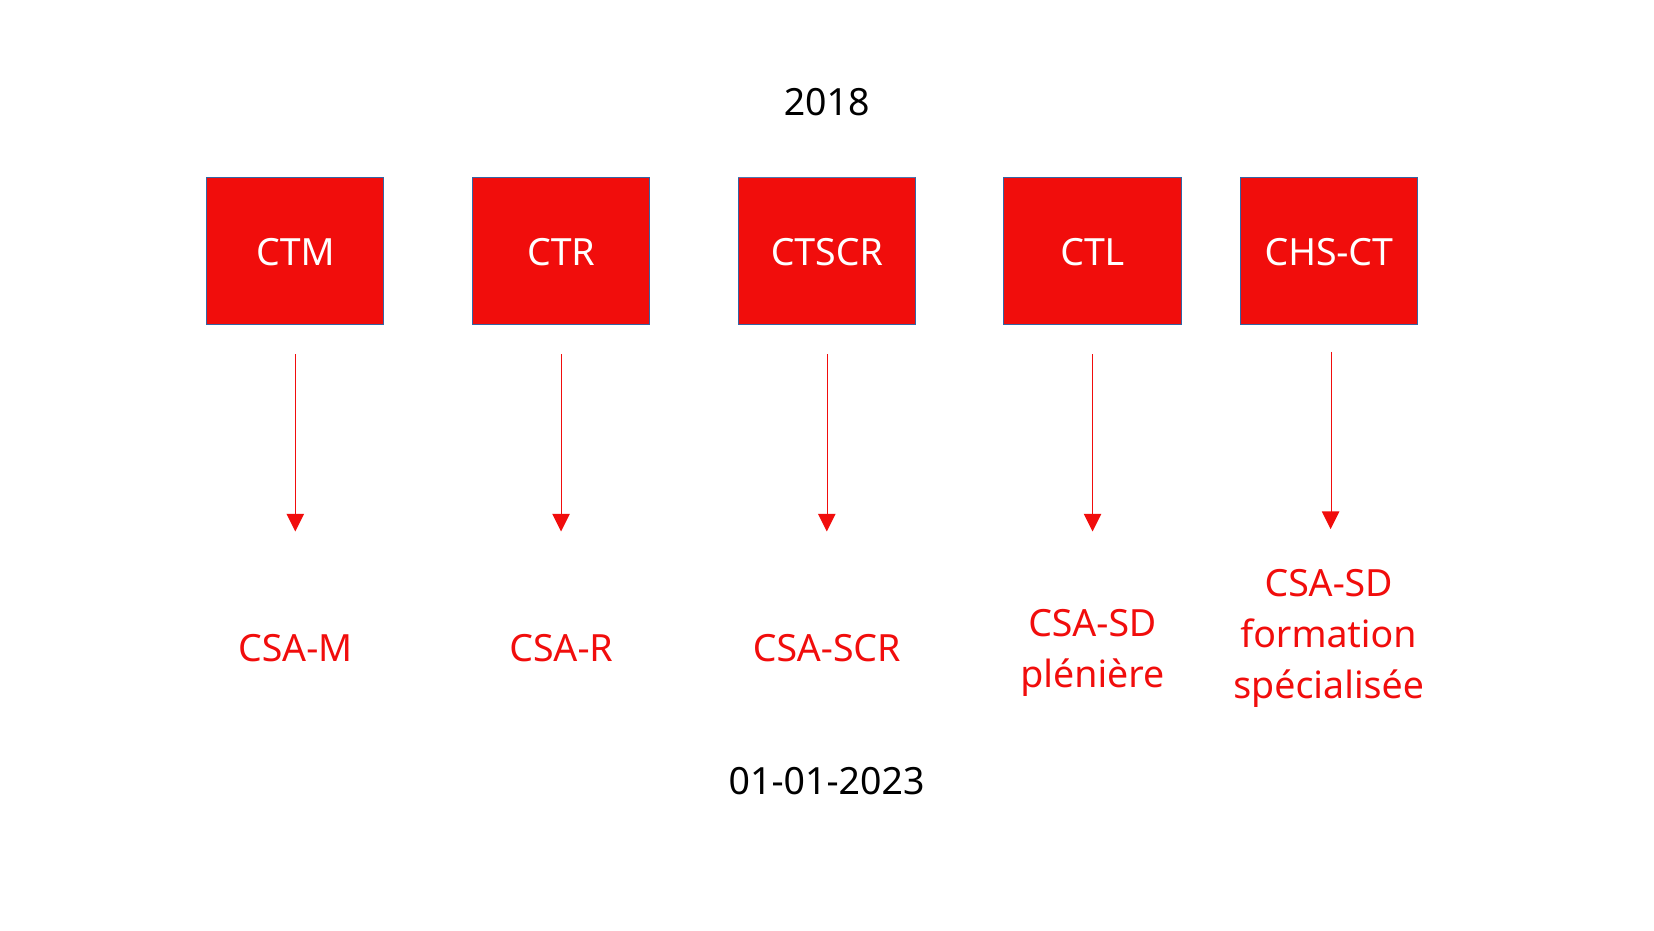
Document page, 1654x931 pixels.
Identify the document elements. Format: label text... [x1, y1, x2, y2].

text_box CSA-R [472, 590, 650, 739]
text_box CSA-SD plénière [1003, 590, 1182, 739]
text_box CSA-SD formation spécialisée [1240, 561, 1418, 739]
text_box CTL [1003, 177, 1182, 325]
text_box CTR [472, 177, 650, 325]
text_box CSA-SCR [738, 590, 916, 738]
text_box 2018 [738, 59, 916, 178]
text_box 01-01-2023 [738, 738, 916, 857]
text_box CTSCR [738, 178, 916, 325]
text_box CHS-CT [1240, 177, 1418, 325]
text_box CTM [206, 177, 384, 325]
text_box CSA-M [206, 590, 384, 739]
